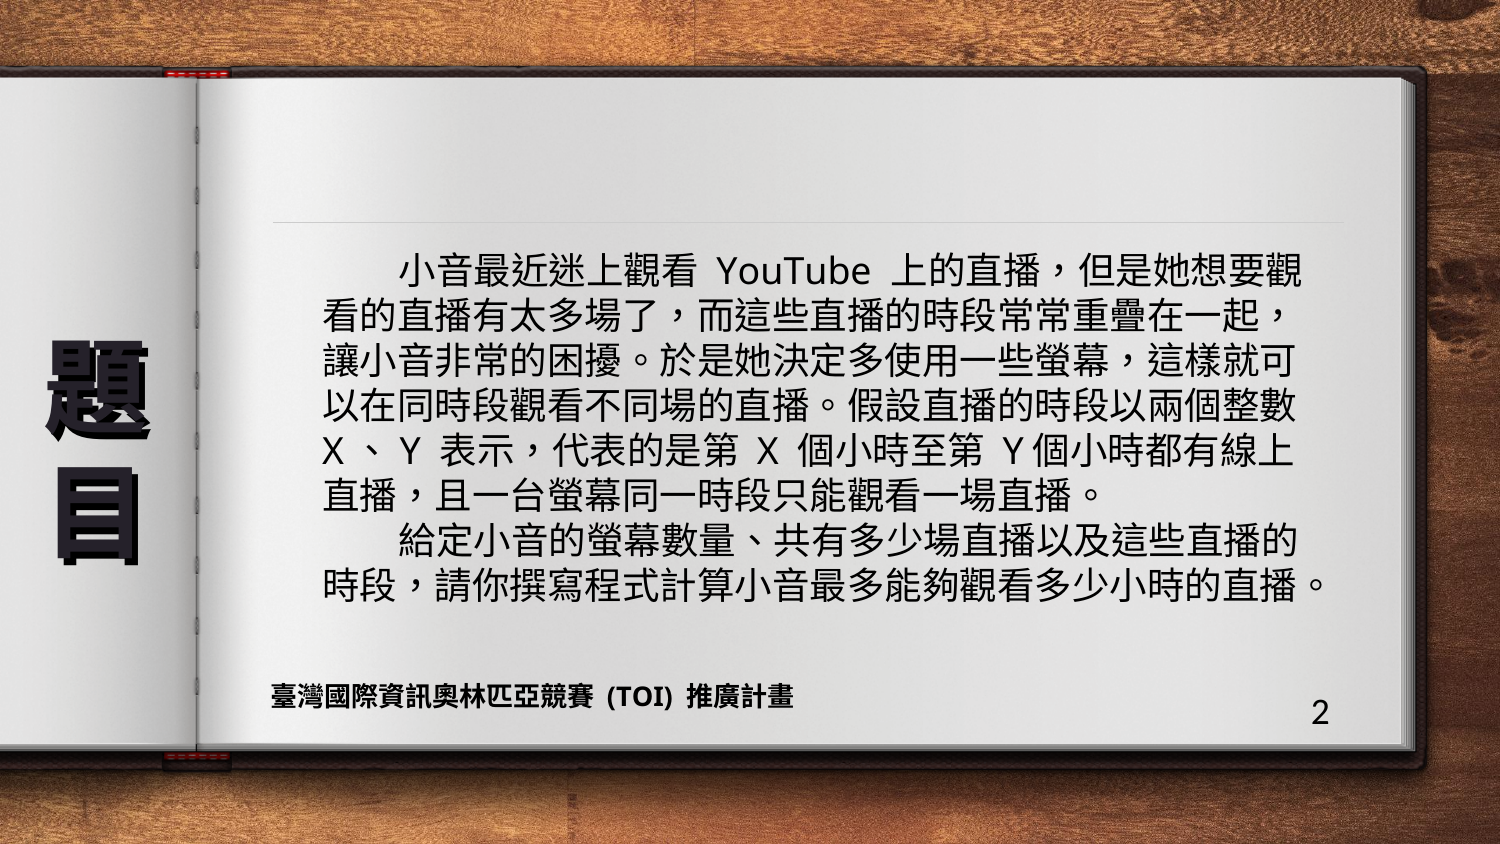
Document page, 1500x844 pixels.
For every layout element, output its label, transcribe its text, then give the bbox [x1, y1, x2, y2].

text_box 小音最近迷上觀看 YouTube 上的直播，但是她想要觀看的直播有太多場了，而這些直播的時段常常重疊在一起，讓小音非常的困擾。於是她決定多使用一些螢幕，這樣就可以在同時段觀看不同場的直播。假設直播的時段以兩個整數 X、Y 表示，代表的是第 X 個小時至第 Y個小時都有線上直播，且一台螢幕同一時段只能觀看一場直播。 給定小音的螢幕數量、共有多少場直播以及這些直播的時段，請你撰寫程式計算小音最多能夠觀看多少小時的直播。 [307, 240, 1341, 615]
title 題 目 [28, 306, 210, 552]
text_box [1295, 672, 1386, 737]
